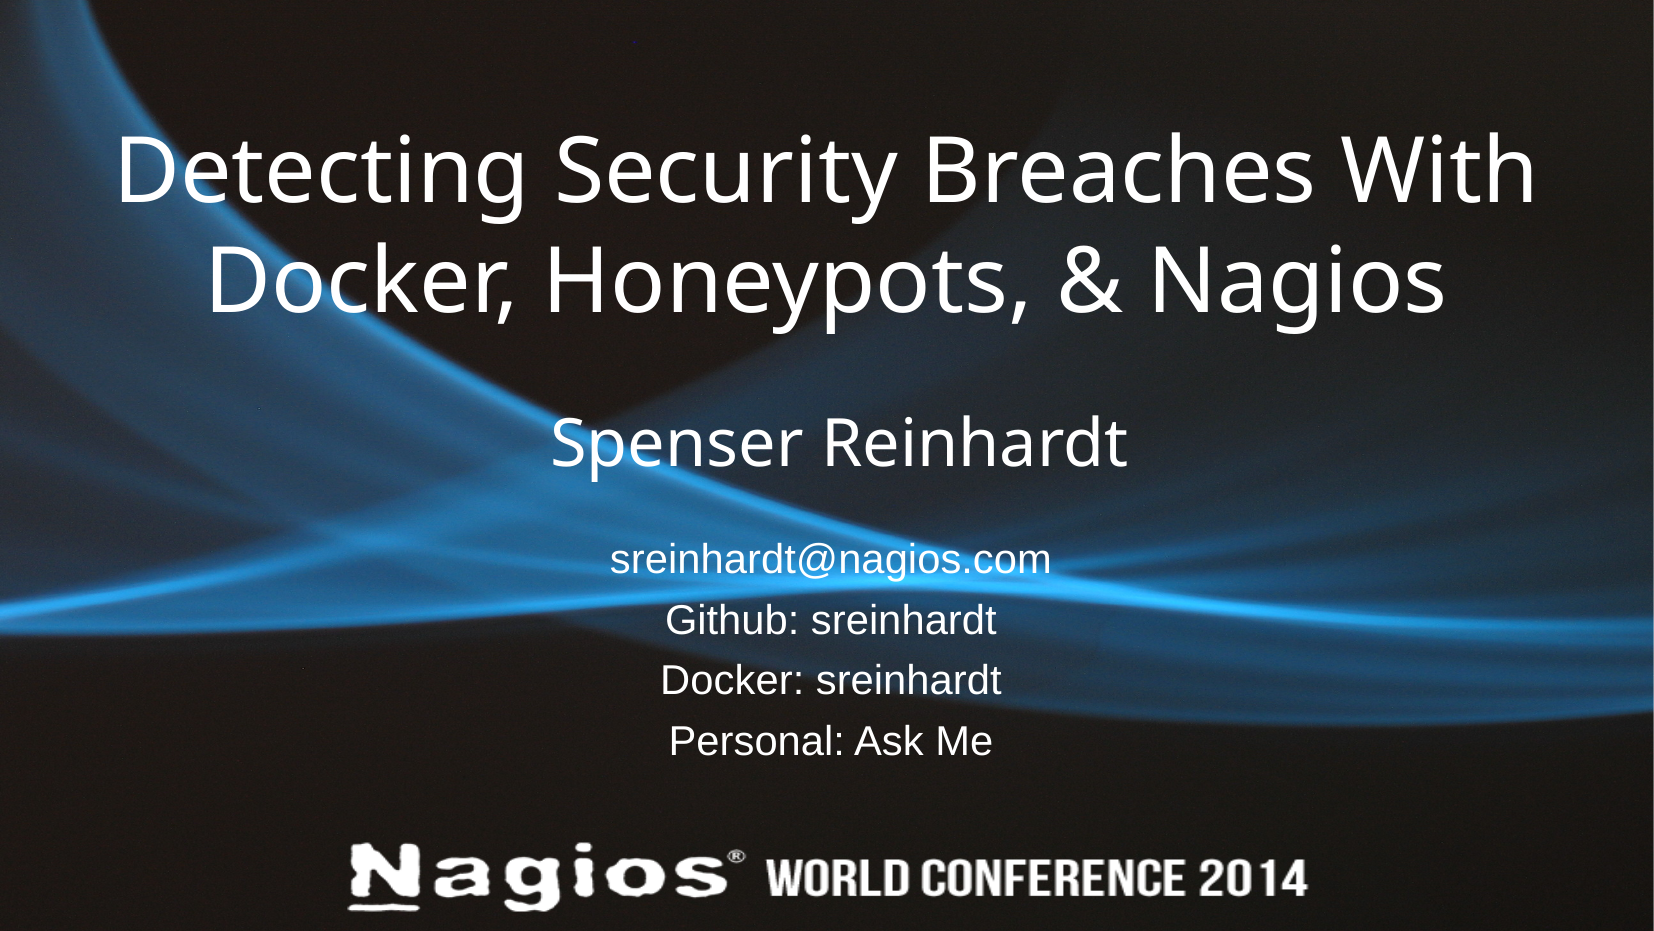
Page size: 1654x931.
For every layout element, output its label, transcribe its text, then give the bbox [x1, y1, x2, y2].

title Detecting Security Breaches With Docker, Honeypots, & Nagios [55, 103, 1599, 310]
list sreinhardt@nagios.com Github: sreinhardt Docker: sreinhardt Personal: Ask Me [459, 524, 1204, 757]
picture [0, 0, 1654, 931]
text_box Spenser Reinhardt [261, 392, 1419, 496]
